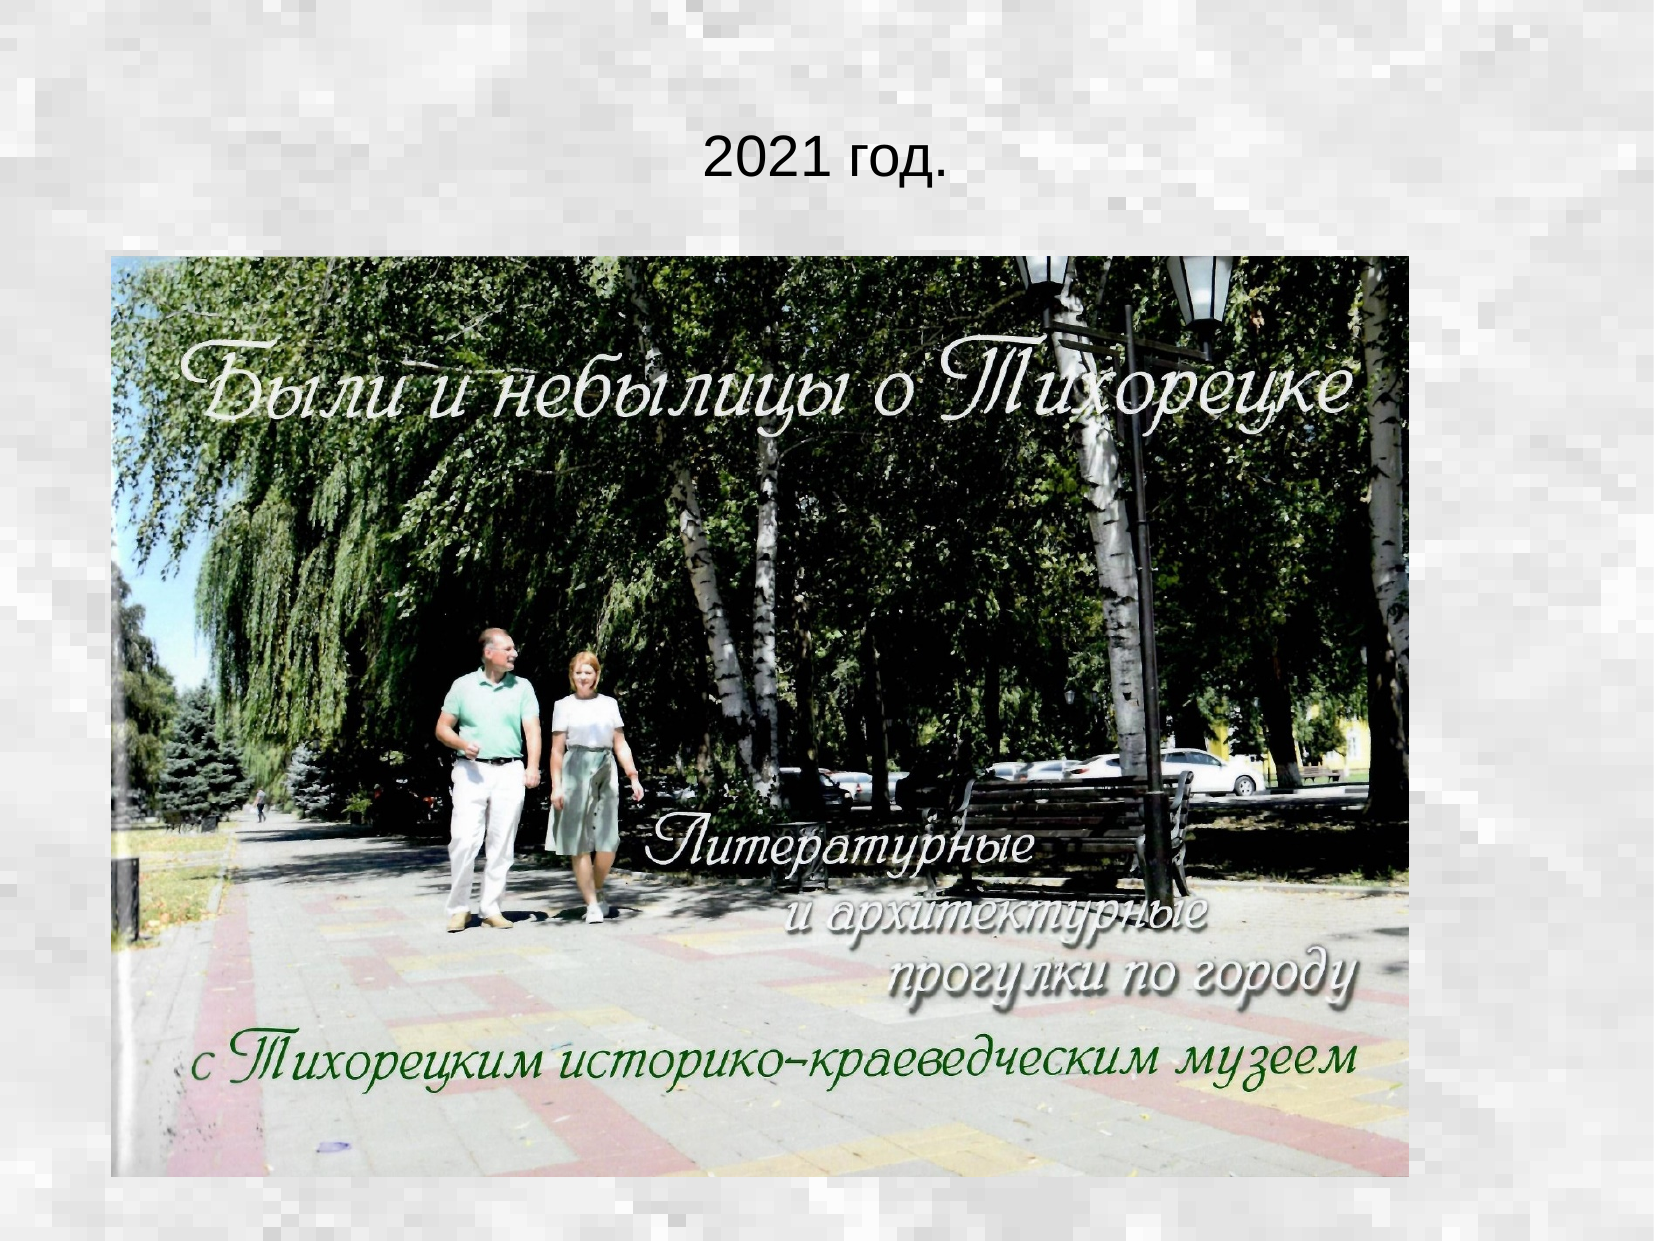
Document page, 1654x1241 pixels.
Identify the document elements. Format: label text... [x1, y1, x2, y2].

picture [111, 256, 1409, 1177]
title 2021 год. [82, 49, 1571, 257]
